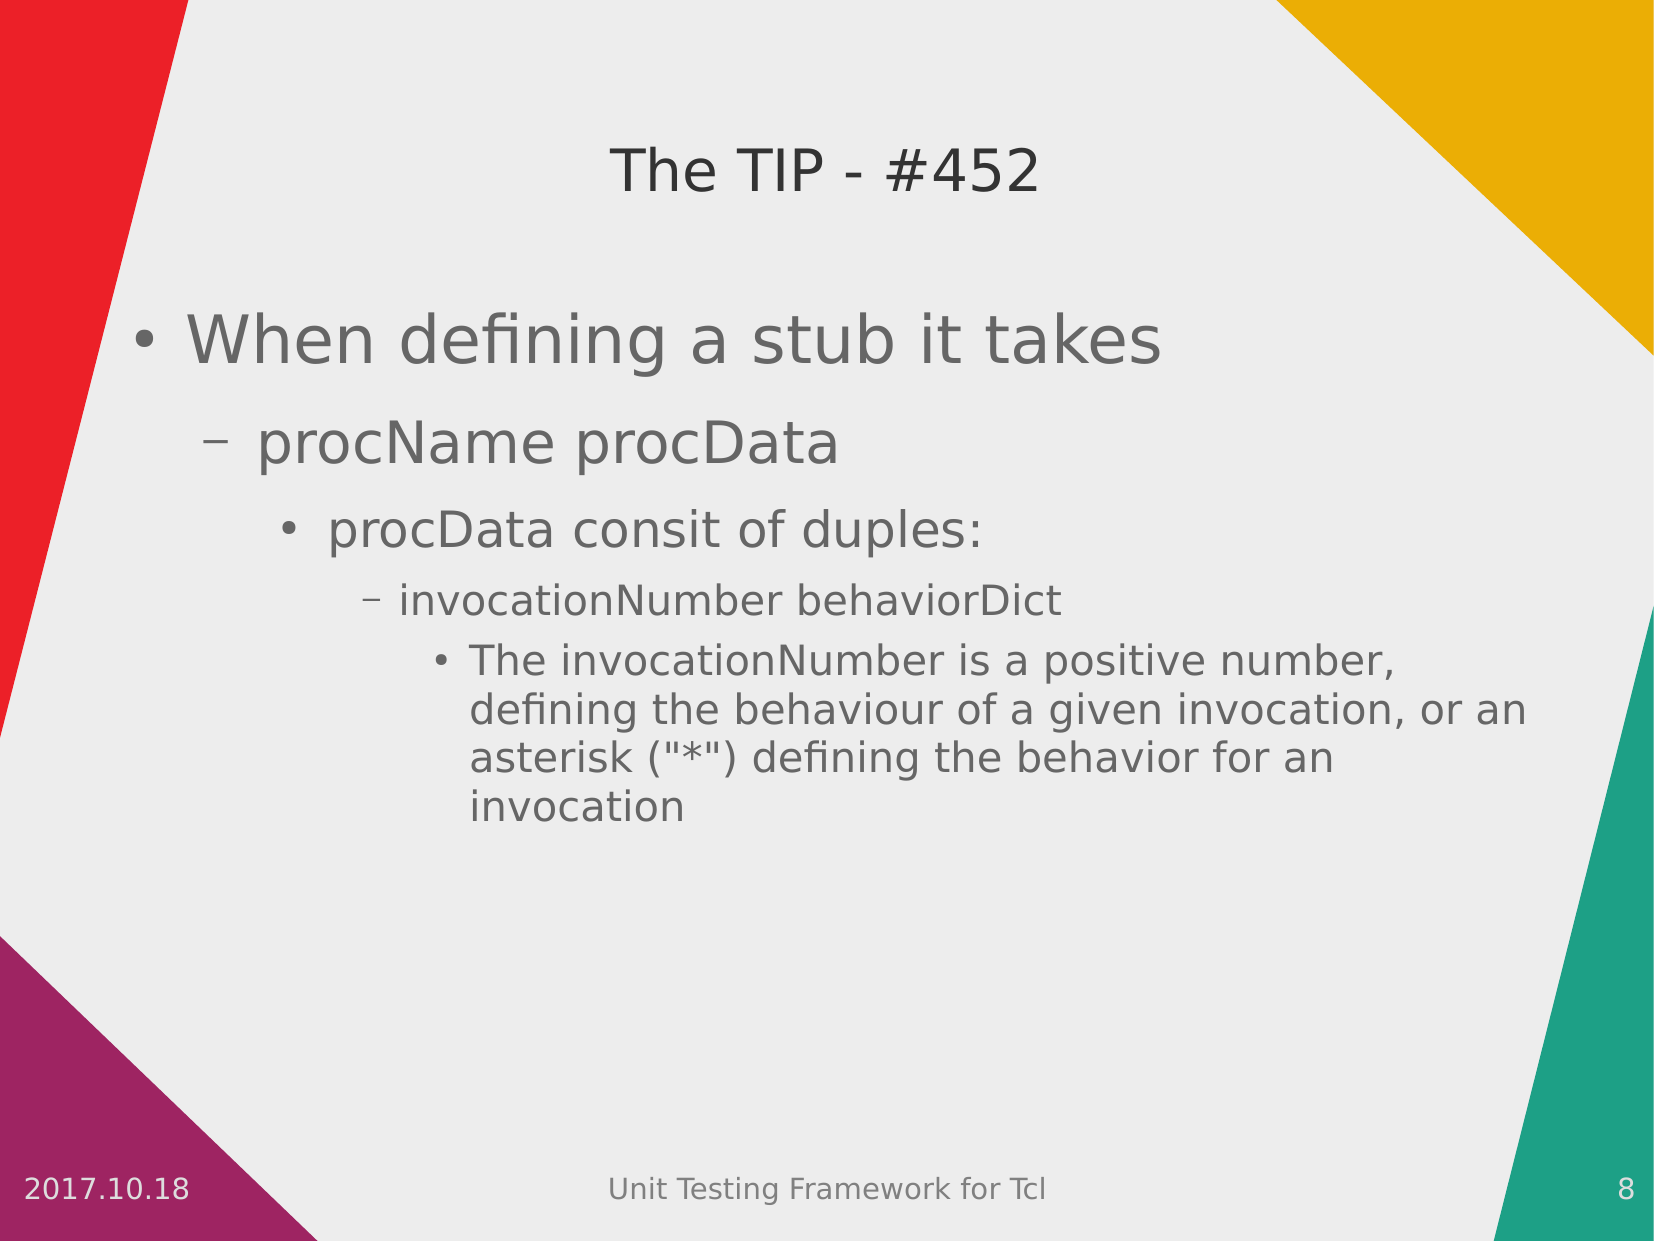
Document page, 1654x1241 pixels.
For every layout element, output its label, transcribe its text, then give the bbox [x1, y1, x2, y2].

title The TIP - #452 [114, 73, 1539, 271]
list When defining a stub it takes procName procData procData consit of duples: invocationNumber behaviorDict The invocationNumber is a positive number, defining the behaviour of a given invocation, or an asterisk ("*") defining the behavior for an invocation [114, 302, 1539, 1033]
